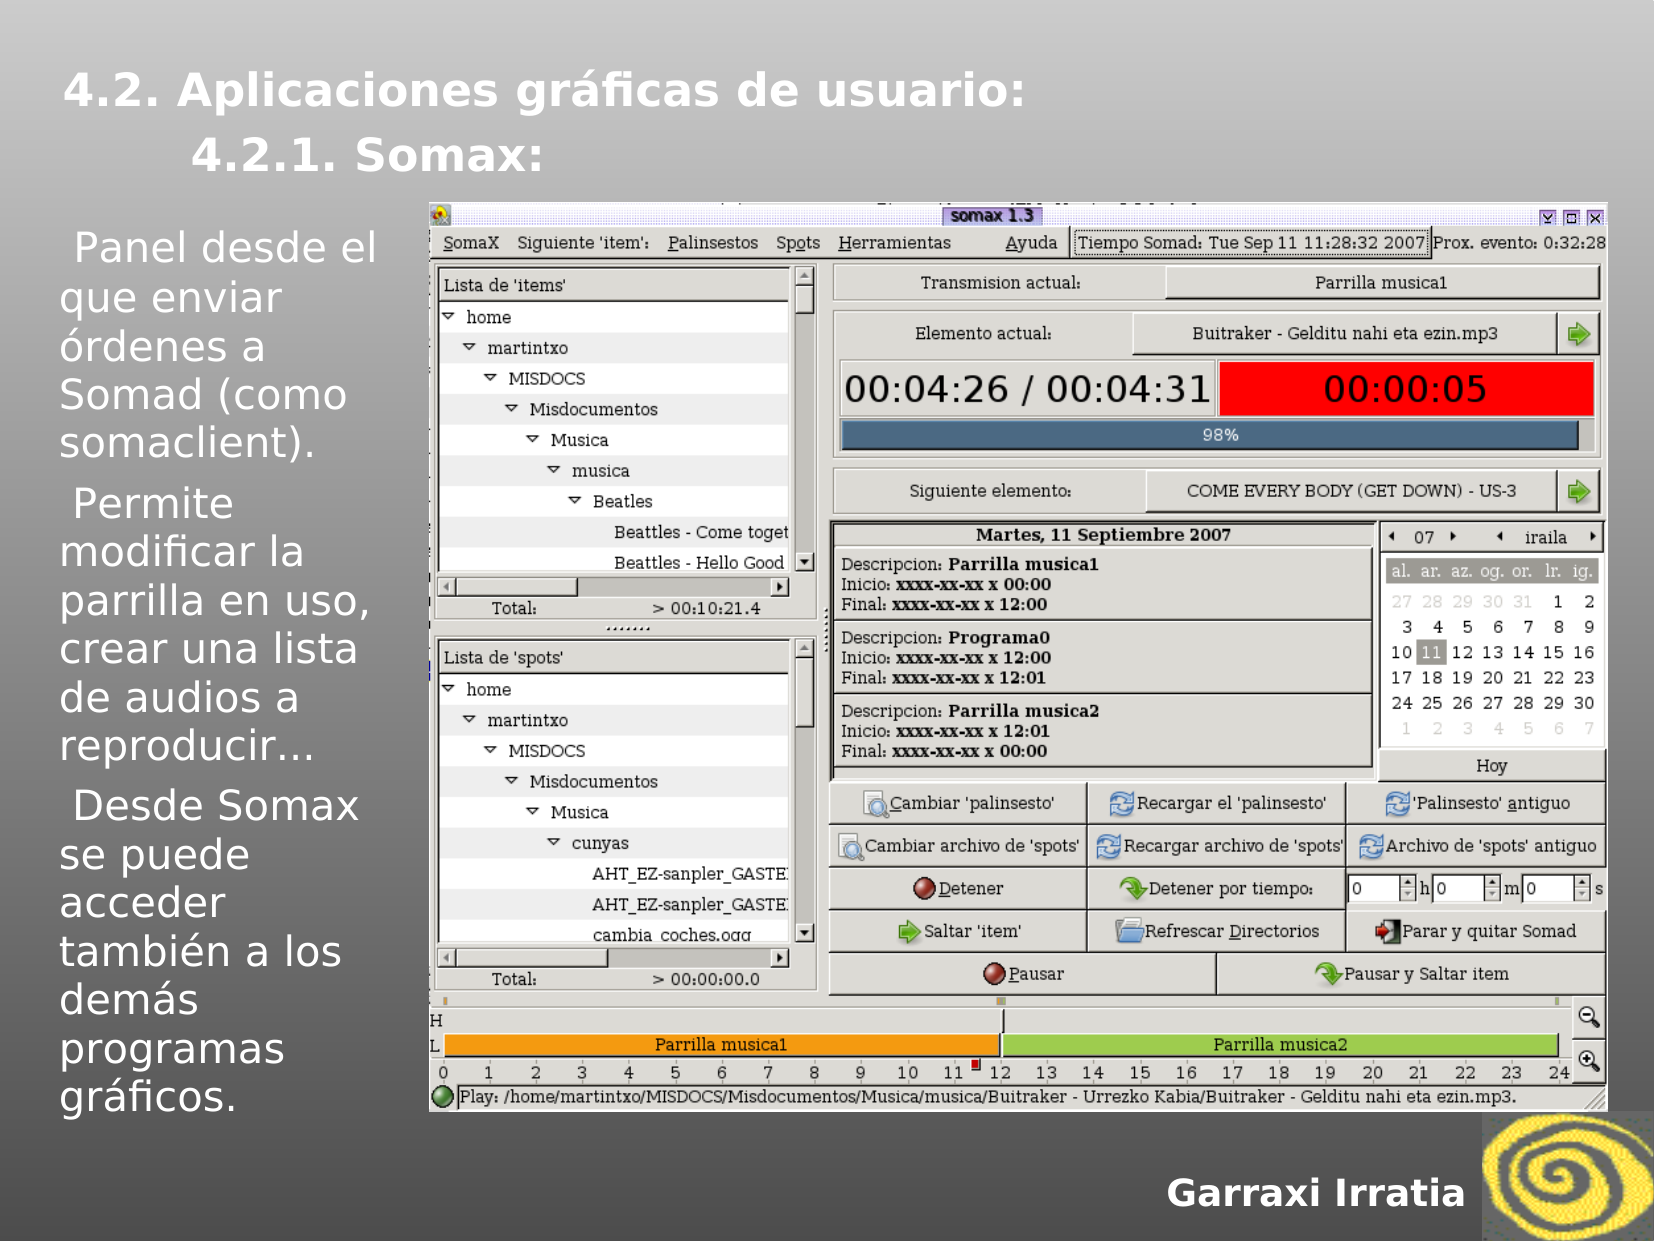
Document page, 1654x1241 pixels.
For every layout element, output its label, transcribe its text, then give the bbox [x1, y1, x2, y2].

text_box Panel desde el que enviar órdenes a Somad (como somaclient). Permite modificar la parrilla en uso, crear una lista de audios a reproducir... Desde Somax se puede acceder también a los demás programas gráficos. [44, 213, 400, 1130]
picture [429, 202, 1654, 1241]
text_box 4.2. Aplicaciones gráficas de usuario: 4.2.1. Somax: [47, 56, 1550, 190]
